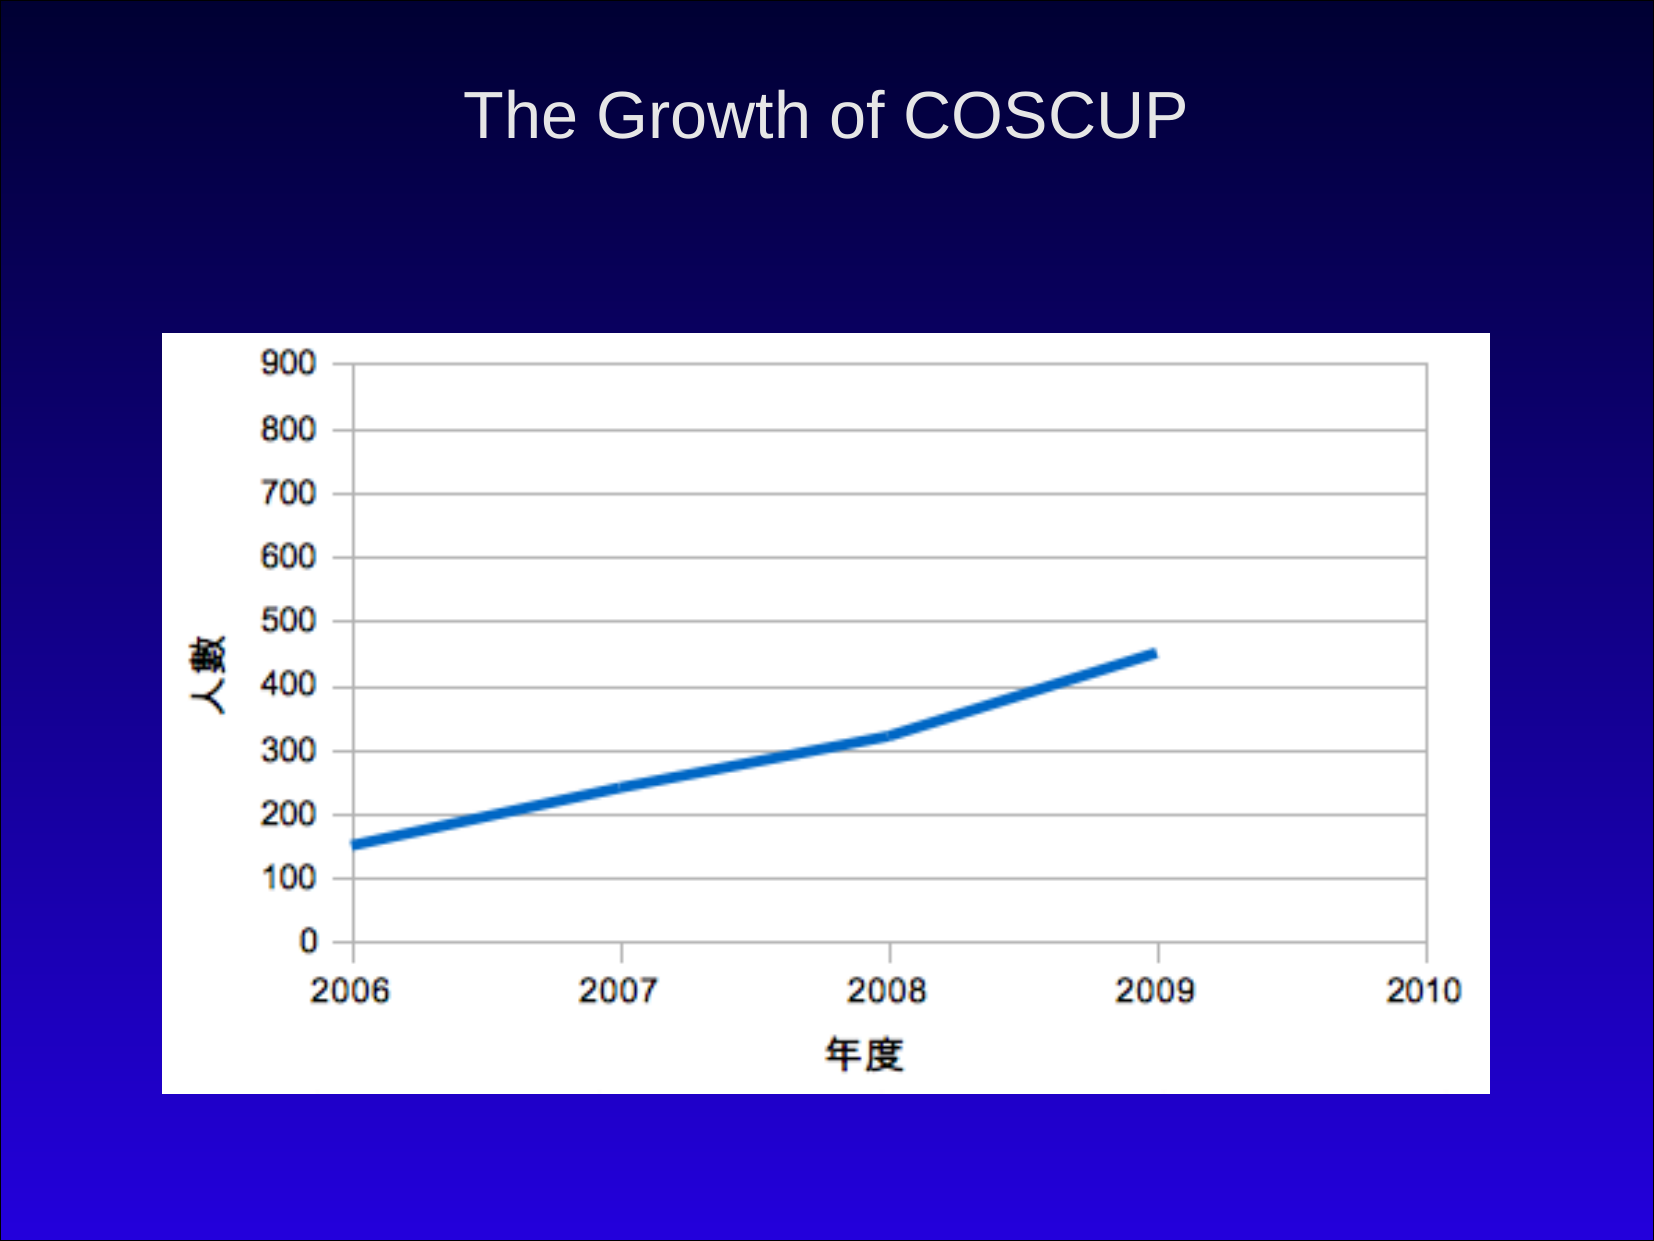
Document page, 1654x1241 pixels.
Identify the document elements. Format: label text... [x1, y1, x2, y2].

picture [162, 333, 1490, 1094]
title The Growth of COSCUP [82, 49, 1571, 182]
